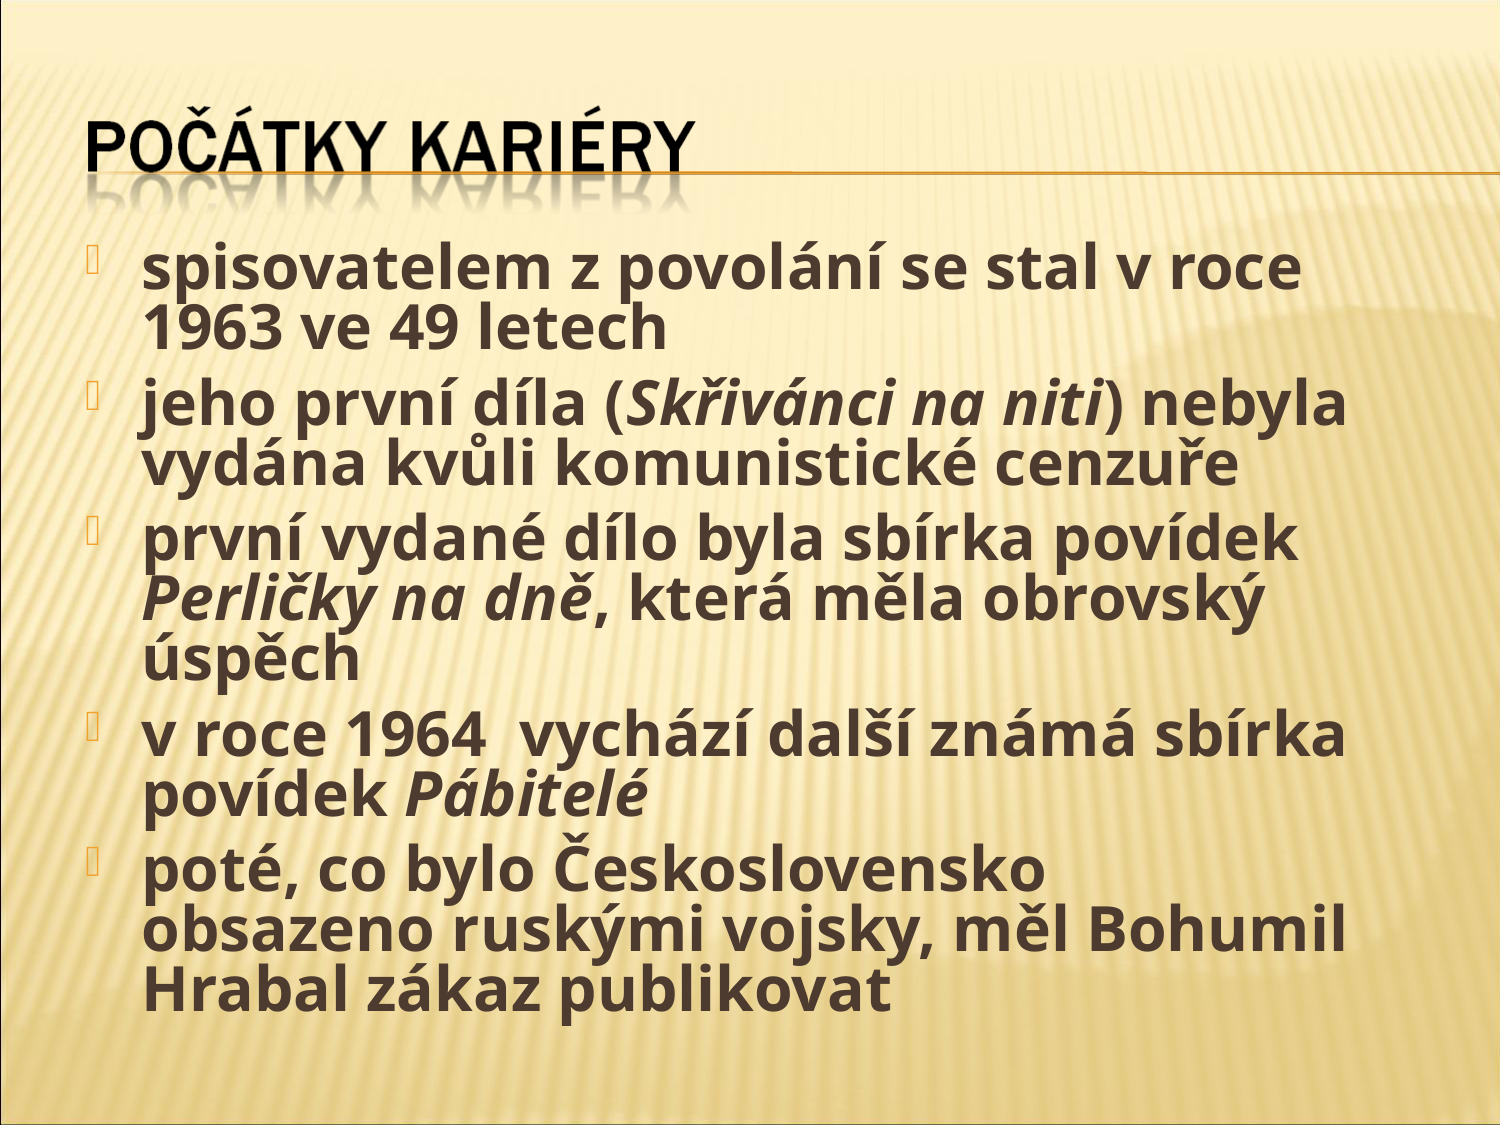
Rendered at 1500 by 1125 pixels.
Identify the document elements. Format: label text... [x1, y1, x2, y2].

text_box [34, 73, 1477, 264]
picture [0, 0, 1500, 1125]
list spisovatelem z povolání se stal v roce 1963 ve 49 letech jeho první díla (Skřivánci na niti) nebyla vydána kvůli komunistické cenzuře první vydané dílo byla sbírka povídek Perličky na dně, která měla obrovský úspěch v roce 1964 vychází další známá sbírka povídek Pábitelé poté, co bylo Československo obsazeno ruskými vojsky, měl Bohumil Hrabal zákaz publikovat [70, 234, 1372, 1125]
